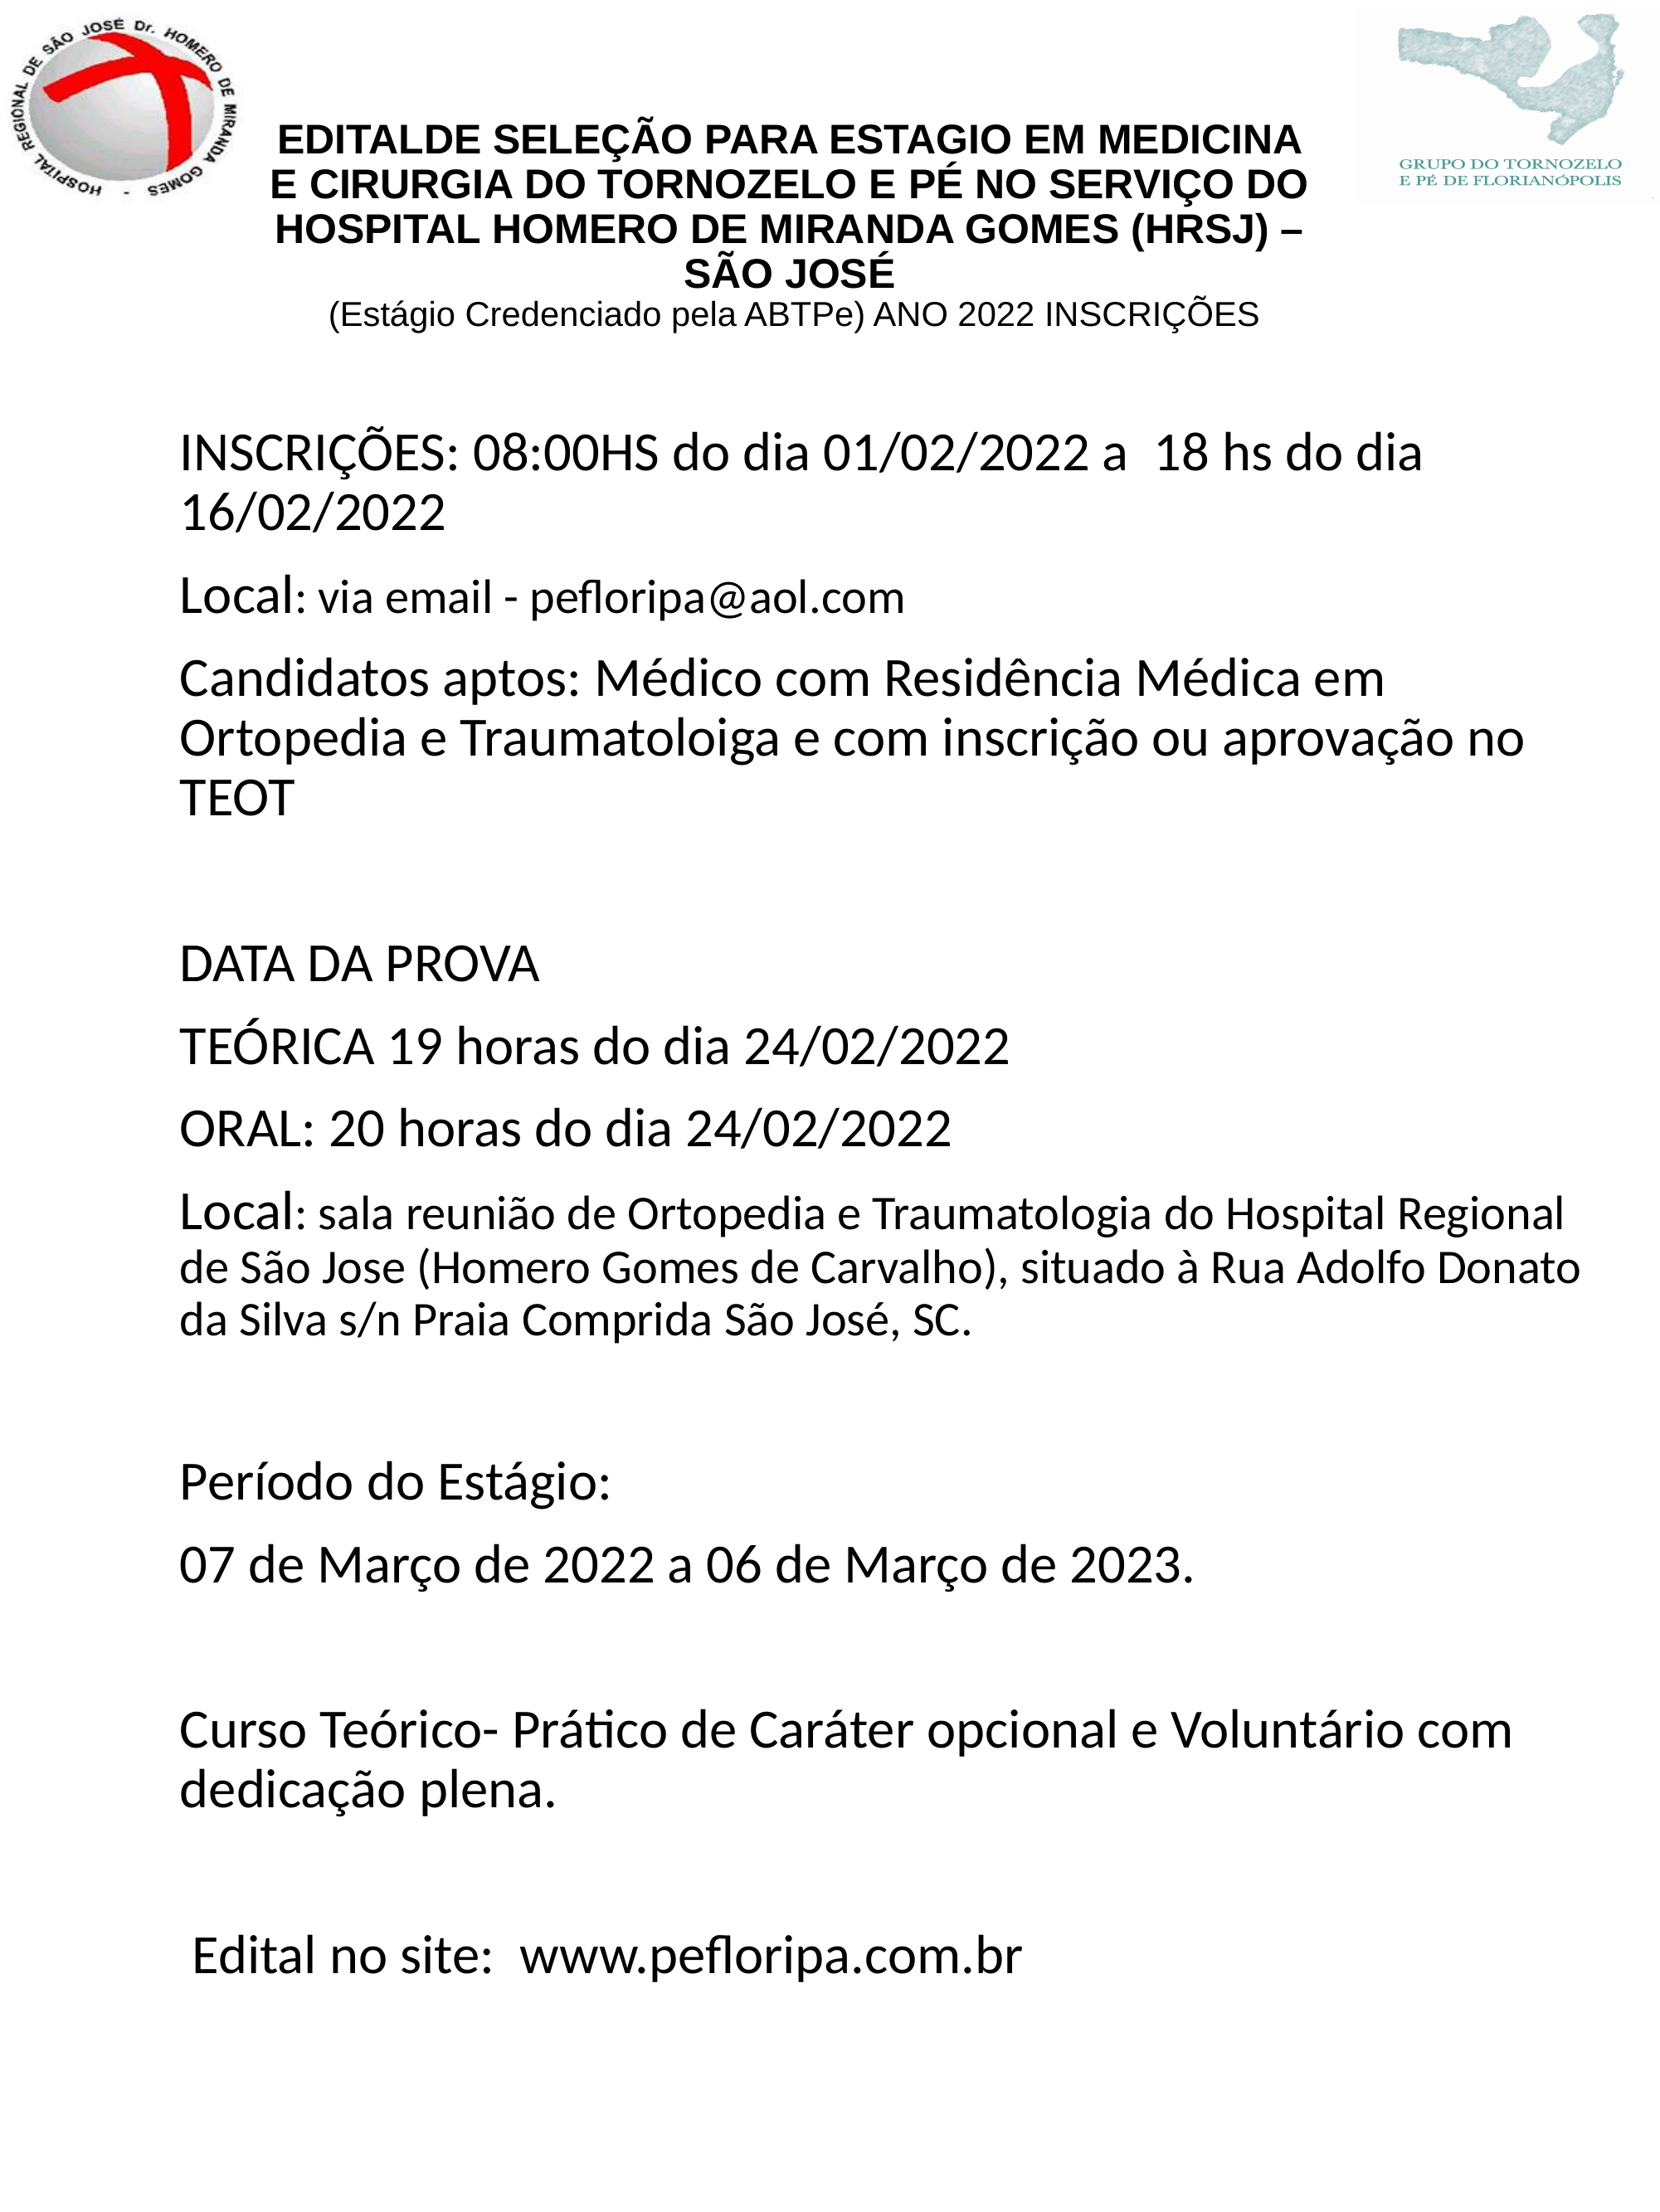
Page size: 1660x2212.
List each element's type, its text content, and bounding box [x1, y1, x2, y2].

picture [1356, 7, 1659, 205]
title EDITALDE SELEÇÃO PARA ESTAGIO EM MEDICINA E CIRURGIA DO TORNOZELO E PÉ NO SERVIÇO DO HOSPITAL HOMERO DE MIRANDA GOMES (HRSJ) – SÃO JOSÉ (Estágio Credenciado pela ABTPe) ANO 2022 INSCRIÇÕES [249, 38, 1331, 374]
picture [0, 7, 250, 207]
subtitle INSCRIÇÕES: 08:00HS do dia 01/02/2022 a 18 hs do dia 16/02/2022 Local: via email - pefloripa@aol.com Candidatos aptos: Médico com Residência Médica em Ortopedia e Traumatoloiga e com inscrição ou aprovação no TEOT DATA DA PROVA TEÓRICA 19 horas do dia 24/02/2022 ORAL: 20 horas do dia 24/02/2022 Local: sala reunião de Ortopedia e Traumatologia do Hospital Regional de São Jose (Homero Gomes de Carvalho), situado à Rua Adolfo Donato da Silva s/n Praia Comprida São José, SC. Período do Estágio: 07 de Março de 2022 a 06 de Março de 2023. Curso Teórico- Prático de Caráter opcional e Voluntário com dedicação plena. Edital no site: www.pefloripa.com.br [167, 416, 1604, 2045]
